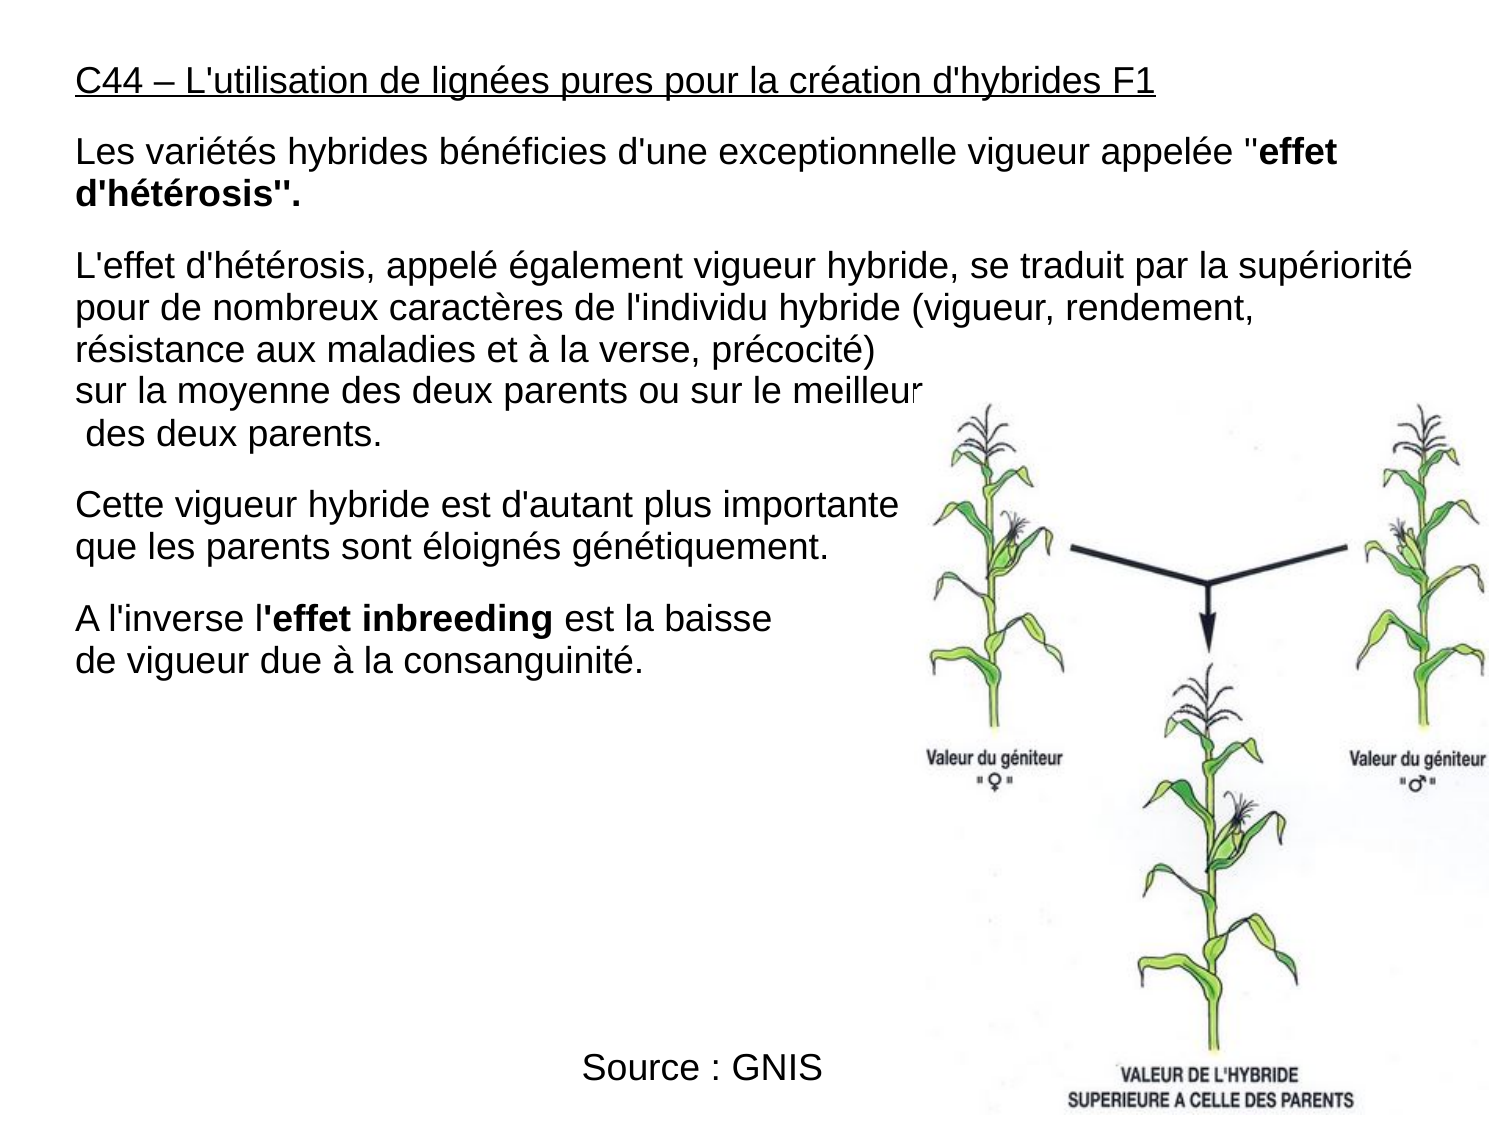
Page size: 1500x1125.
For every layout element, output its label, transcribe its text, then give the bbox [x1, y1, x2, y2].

list C44 – L'utilisation de lignées pures pour la création d'hybrides F1 Les variétés hybrides bénéficies d'une exceptionnelle vigueur appelée ''effet d'hétérosis''. L'effet d'hétérosis, appelé également vigueur hybride, se traduit par la supériorité pour de nombreux caractères de l'individu hybride (vigueur, rendement, résistance aux maladies et à la verse, précocité) sur la moyenne des deux parents ou sur le meilleur des deux parents. Cette vigueur hybride est d'autant plus importante que les parents sont éloignés génétiquement. A l'inverse l'effet inbreeding est la baisse de vigueur due à la consanguinité. [75, 59, 1425, 916]
picture [914, 389, 1489, 1115]
text_box Source : GNIS [566, 1039, 922, 1097]
